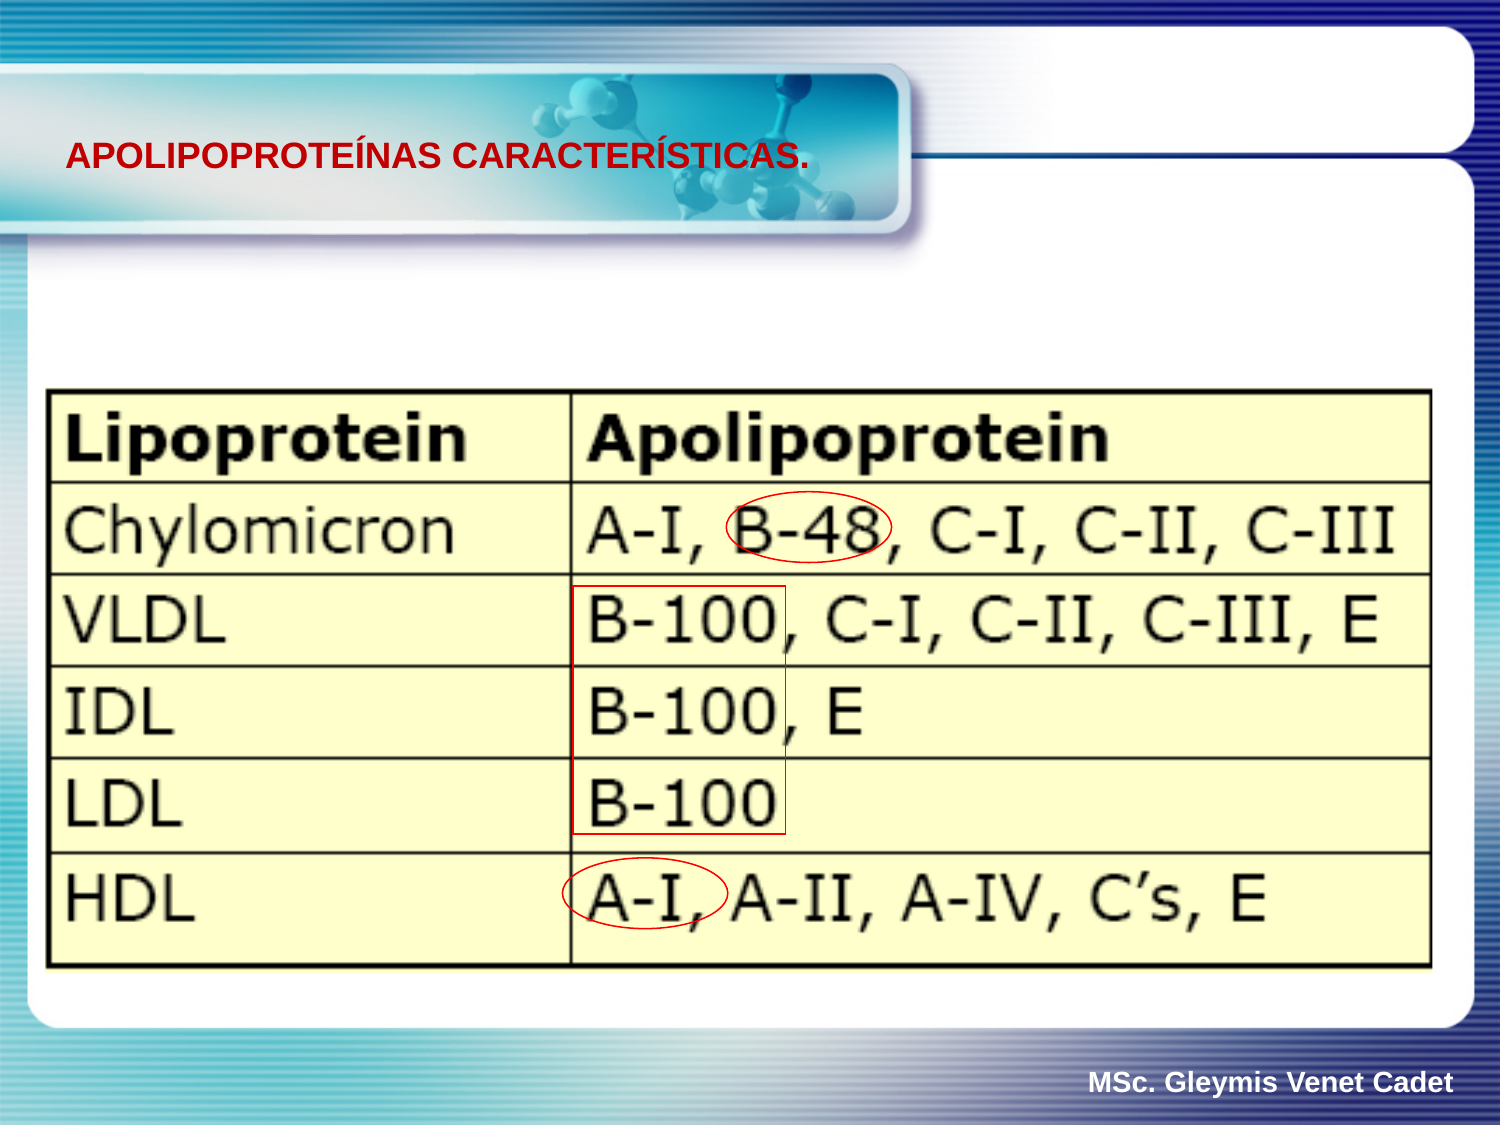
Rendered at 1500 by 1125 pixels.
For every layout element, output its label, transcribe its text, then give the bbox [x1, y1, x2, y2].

text_box MSc. Gleymis Venet Cadet [1073, 1056, 1478, 1106]
picture [0, 0, 1500, 1125]
title APOLIPOPROTEÍNAS CARACTERÍSTICAS. [50, 107, 863, 200]
